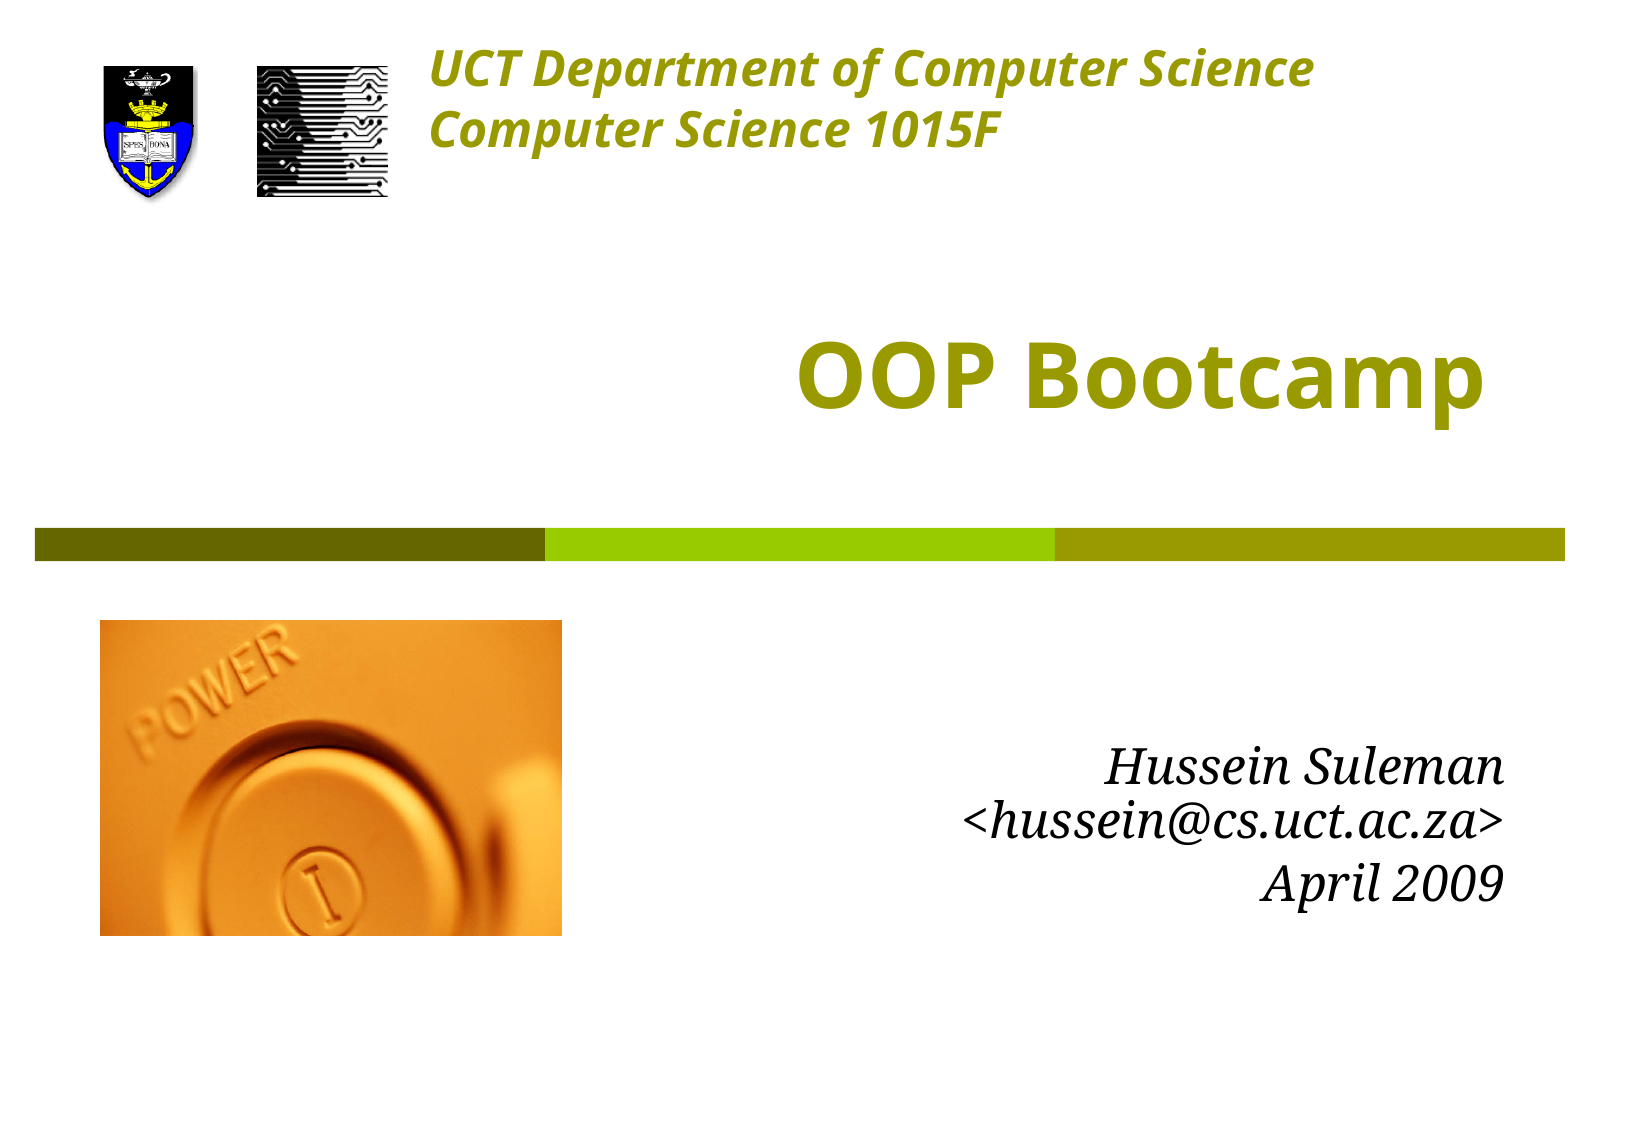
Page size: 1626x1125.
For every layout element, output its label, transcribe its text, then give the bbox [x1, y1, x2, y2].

picture [257, 66, 388, 197]
picture [103, 66, 198, 209]
subtitle Hussein Suleman <hussein@cs.uct.ac.za> April 2009 [679, 679, 1506, 975]
picture [100, 620, 562, 936]
title OOP Bootcamp [121, 309, 1503, 443]
text_box UCT Department of Computer Science Computer Science 1015F [413, 59, 1489, 165]
